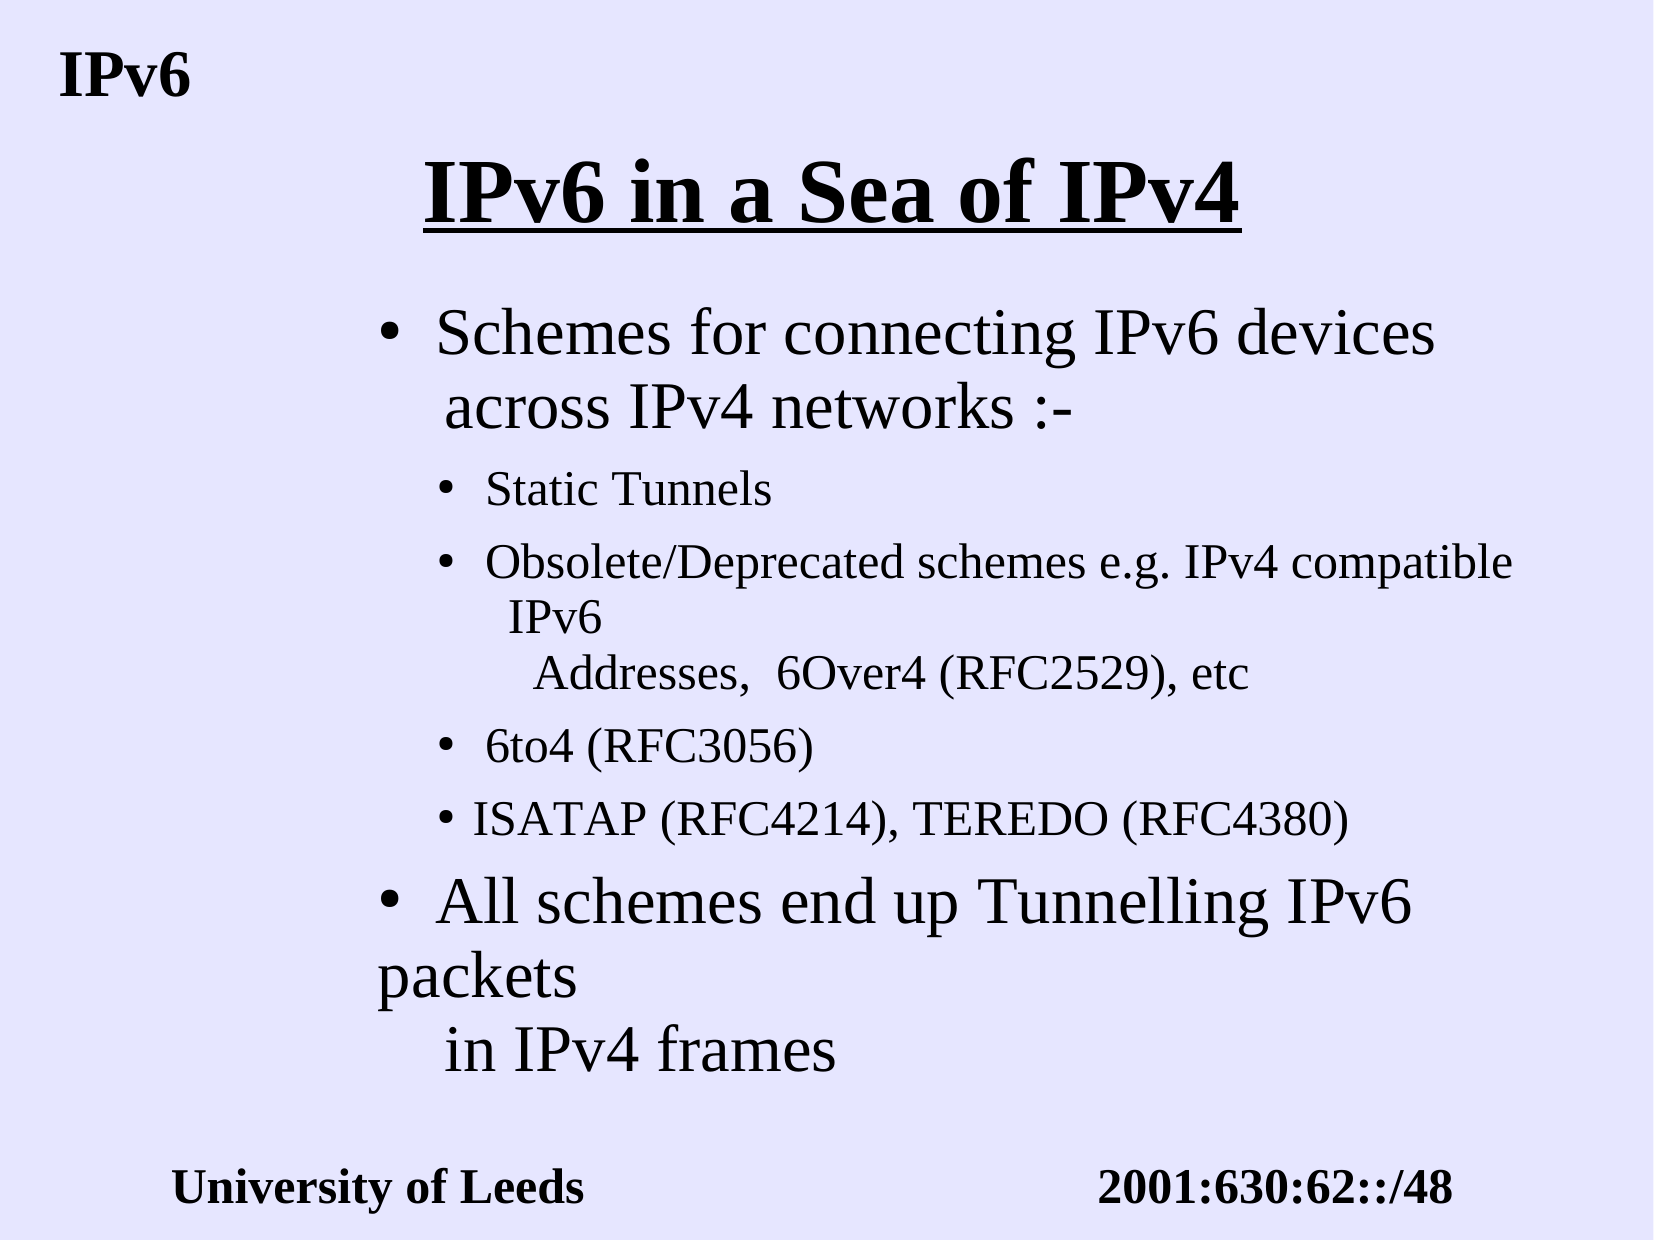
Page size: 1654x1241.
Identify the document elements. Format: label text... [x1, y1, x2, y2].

list Schemes for connecting IPv6 devices across IPv4 networks :- Static Tunnels Obsolete/Deprecated schemes e.g. IPv4 compatible IPv6 Addresses, 6Over4 (RFC2529), etc 6to4 (RFC3056) ISATAP (RFC4214), TEREDO (RFC4380) All schemes end up Tunnelling IPv6 packets in IPv4 frames [82, 295, 1571, 1109]
title IPv6 in a Sea of IPv4 [88, 88, 1577, 296]
